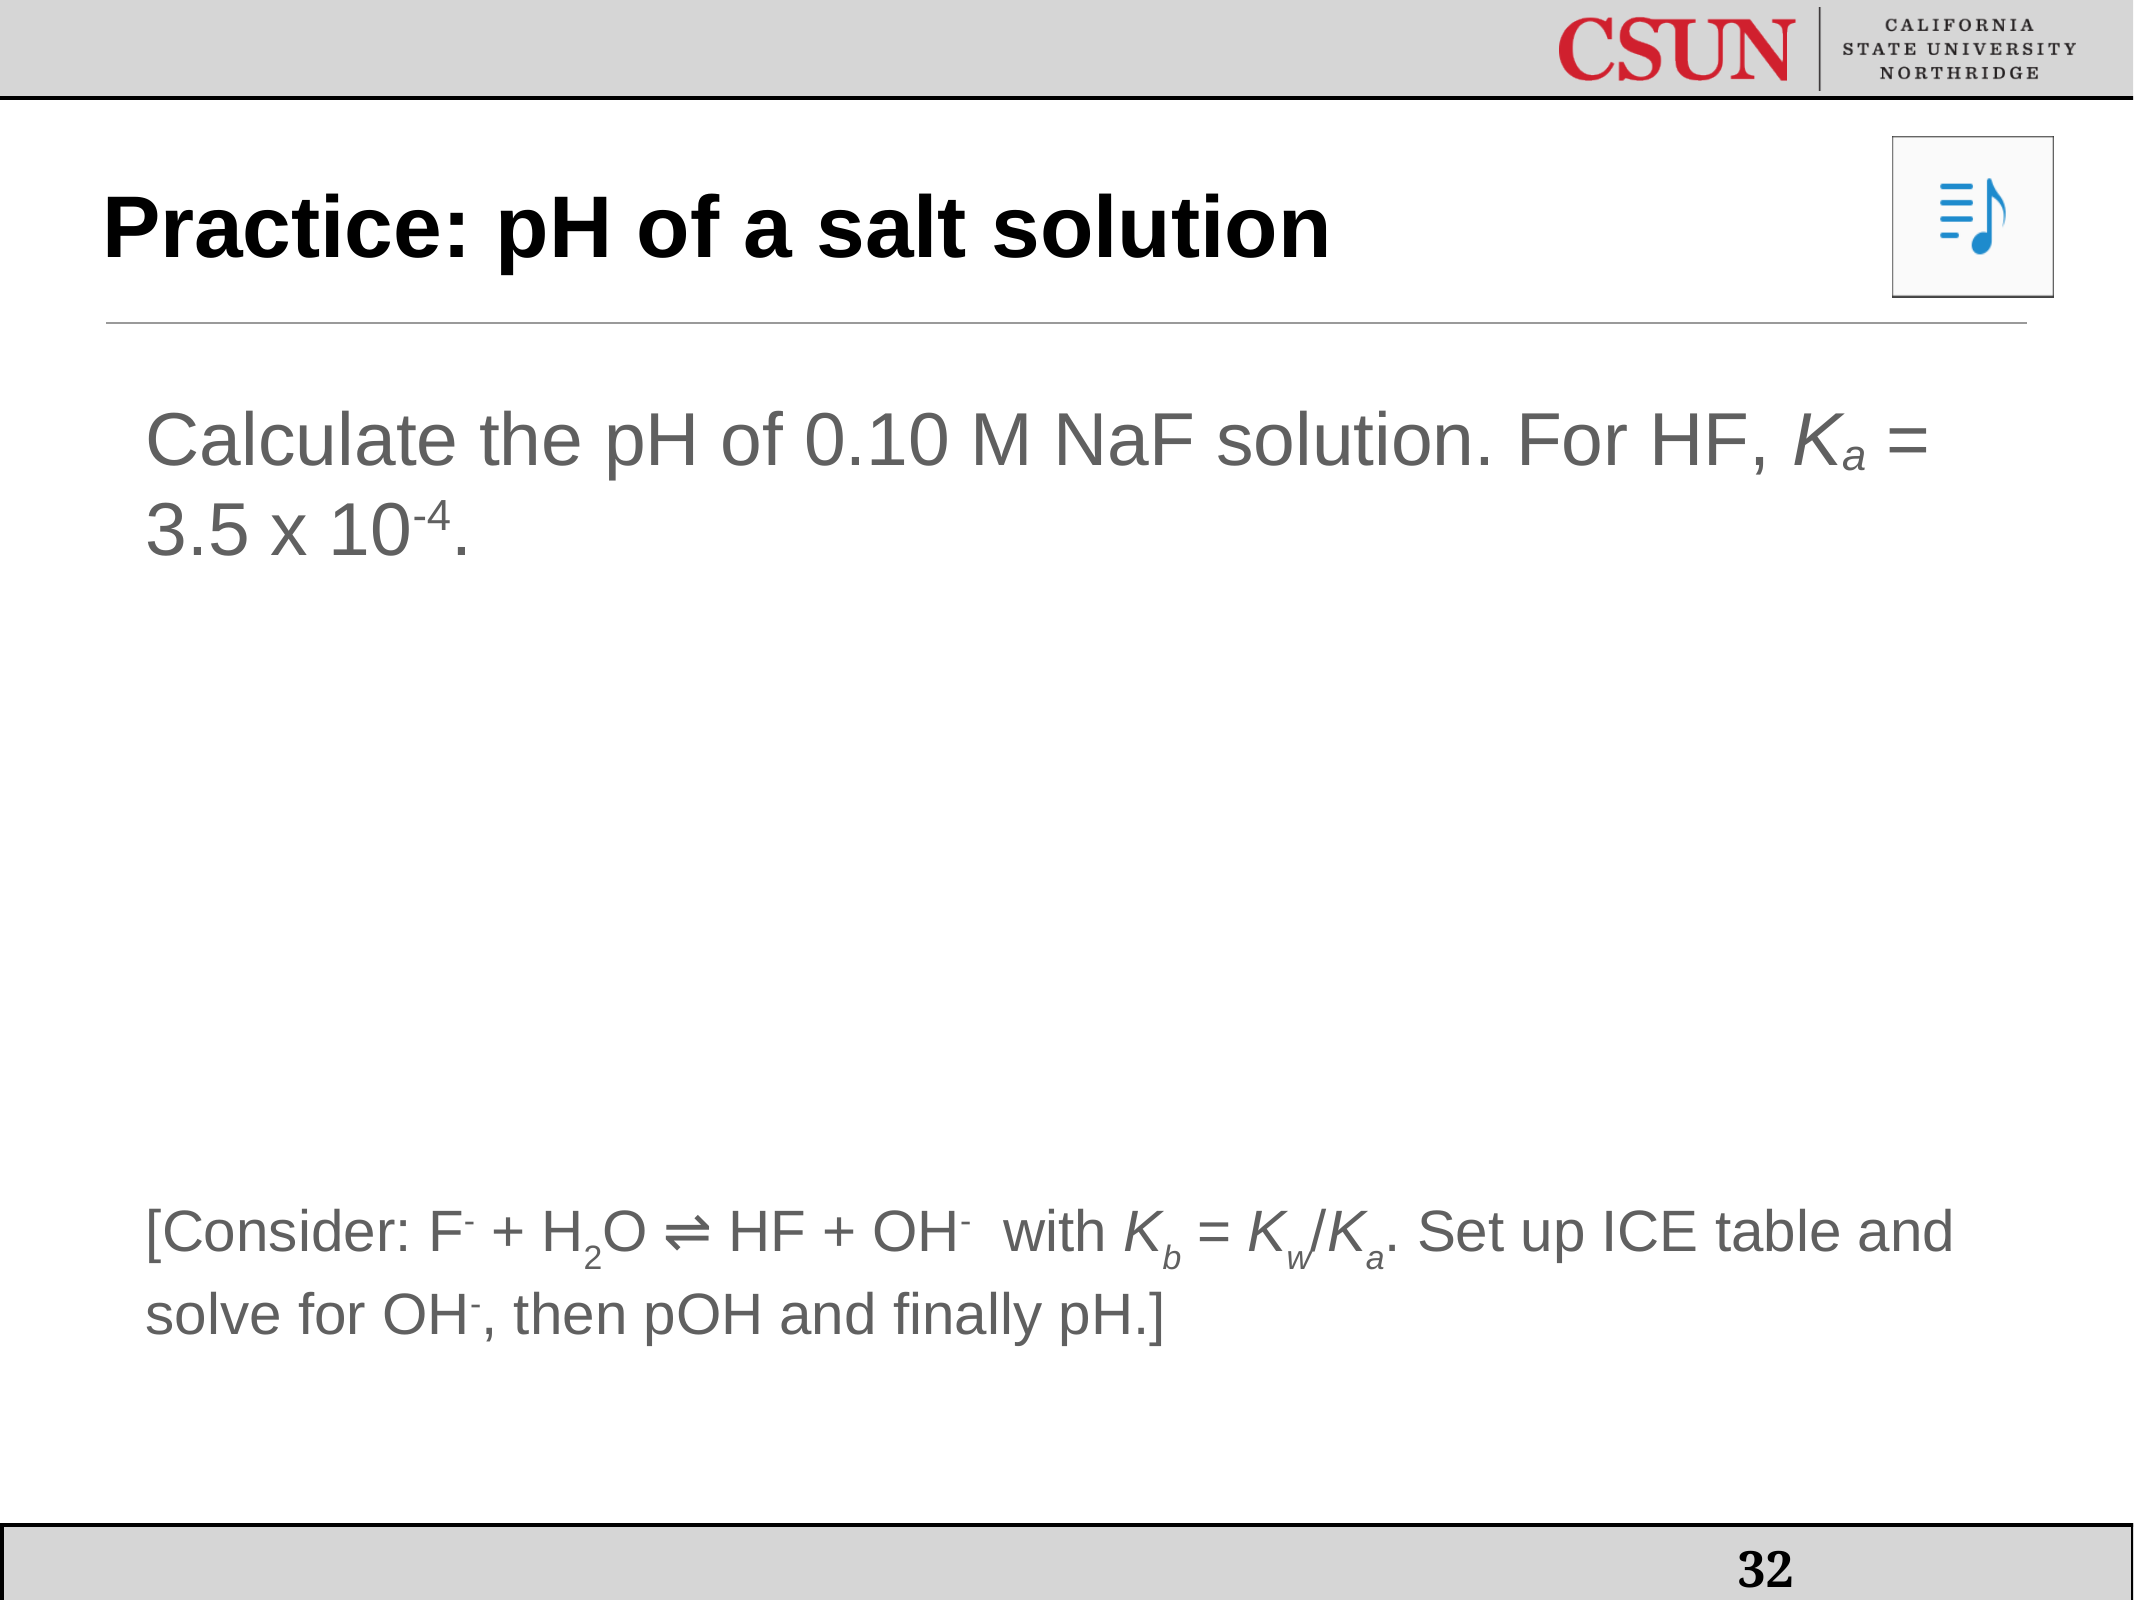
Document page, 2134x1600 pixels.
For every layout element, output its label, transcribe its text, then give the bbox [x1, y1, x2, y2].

text_box [1891, 135, 2056, 299]
list Calculate the pH of 0.10 M NaF solution. For HF, Ka = 3.5 x 10-4. [Consider: F- + H2O ⇌ HF + OH- with Kb = Kw/Ka. Set up ICE table and solve for OH-, then pOH and finally pH.] [93, 382, 2040, 1460]
picture [1559, 7, 2076, 91]
title Practice: pH of a salt solution [93, 104, 2040, 284]
